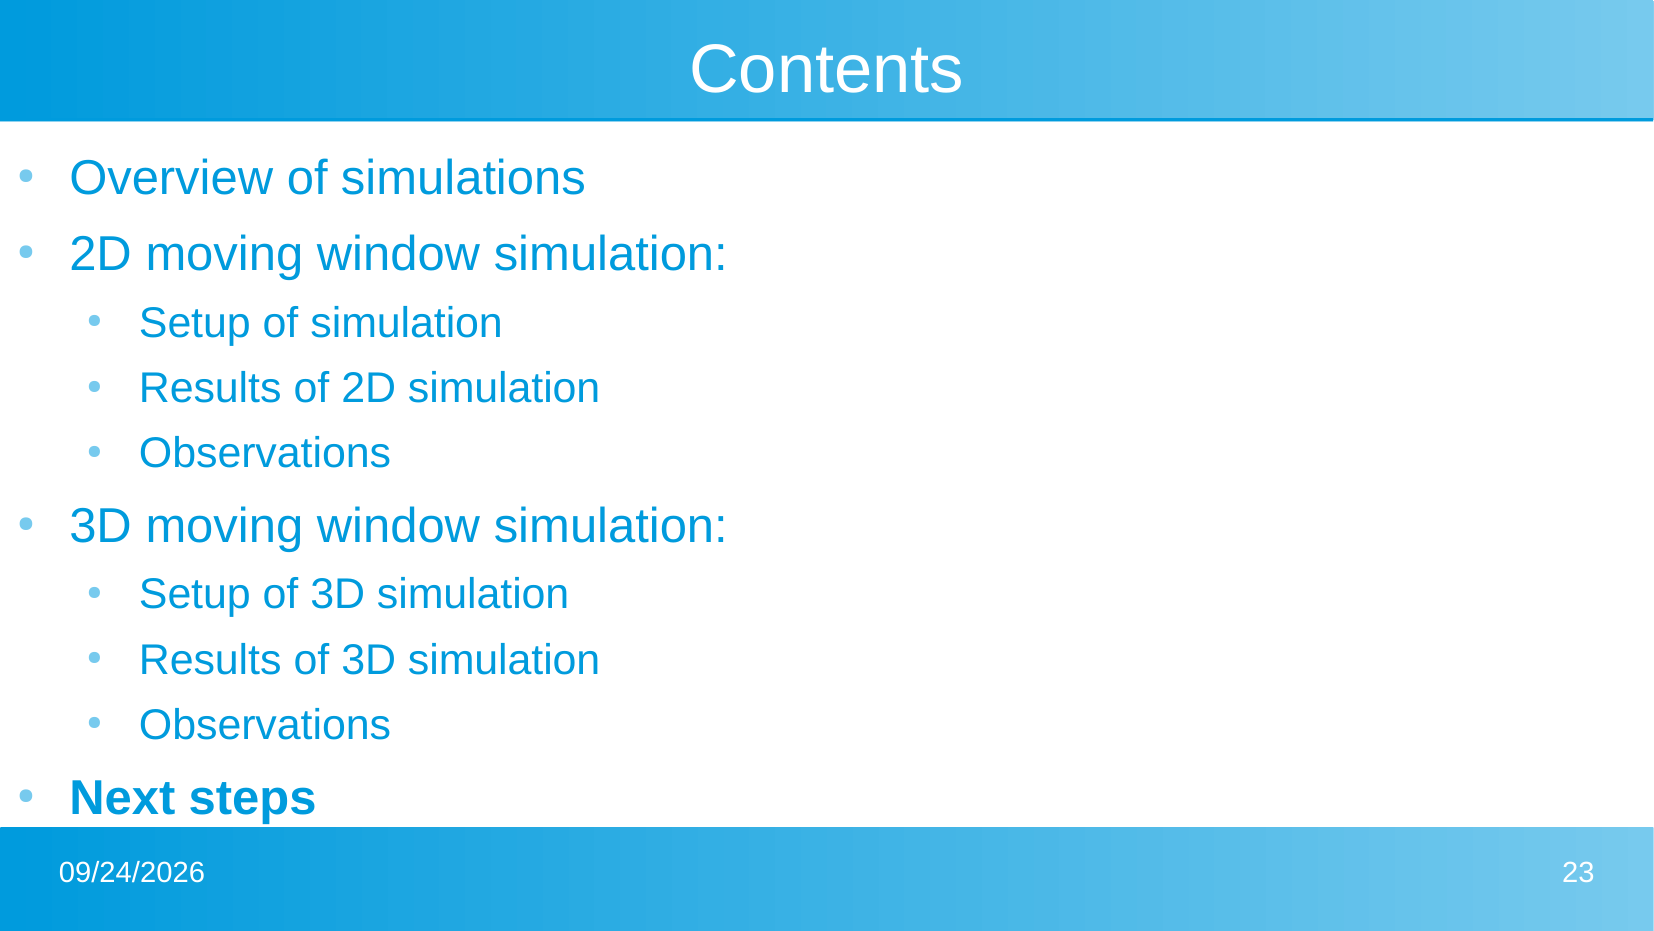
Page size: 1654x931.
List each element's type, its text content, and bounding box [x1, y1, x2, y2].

list Overview of simulations 2D moving window simulation: Setup of simulation Results of 2D simulation Observations 3D moving window simulation: Setup of 3D simulation Results of 3D simulation Observations Next steps [0, 150, 1651, 826]
title Contents [59, 29, 1595, 108]
